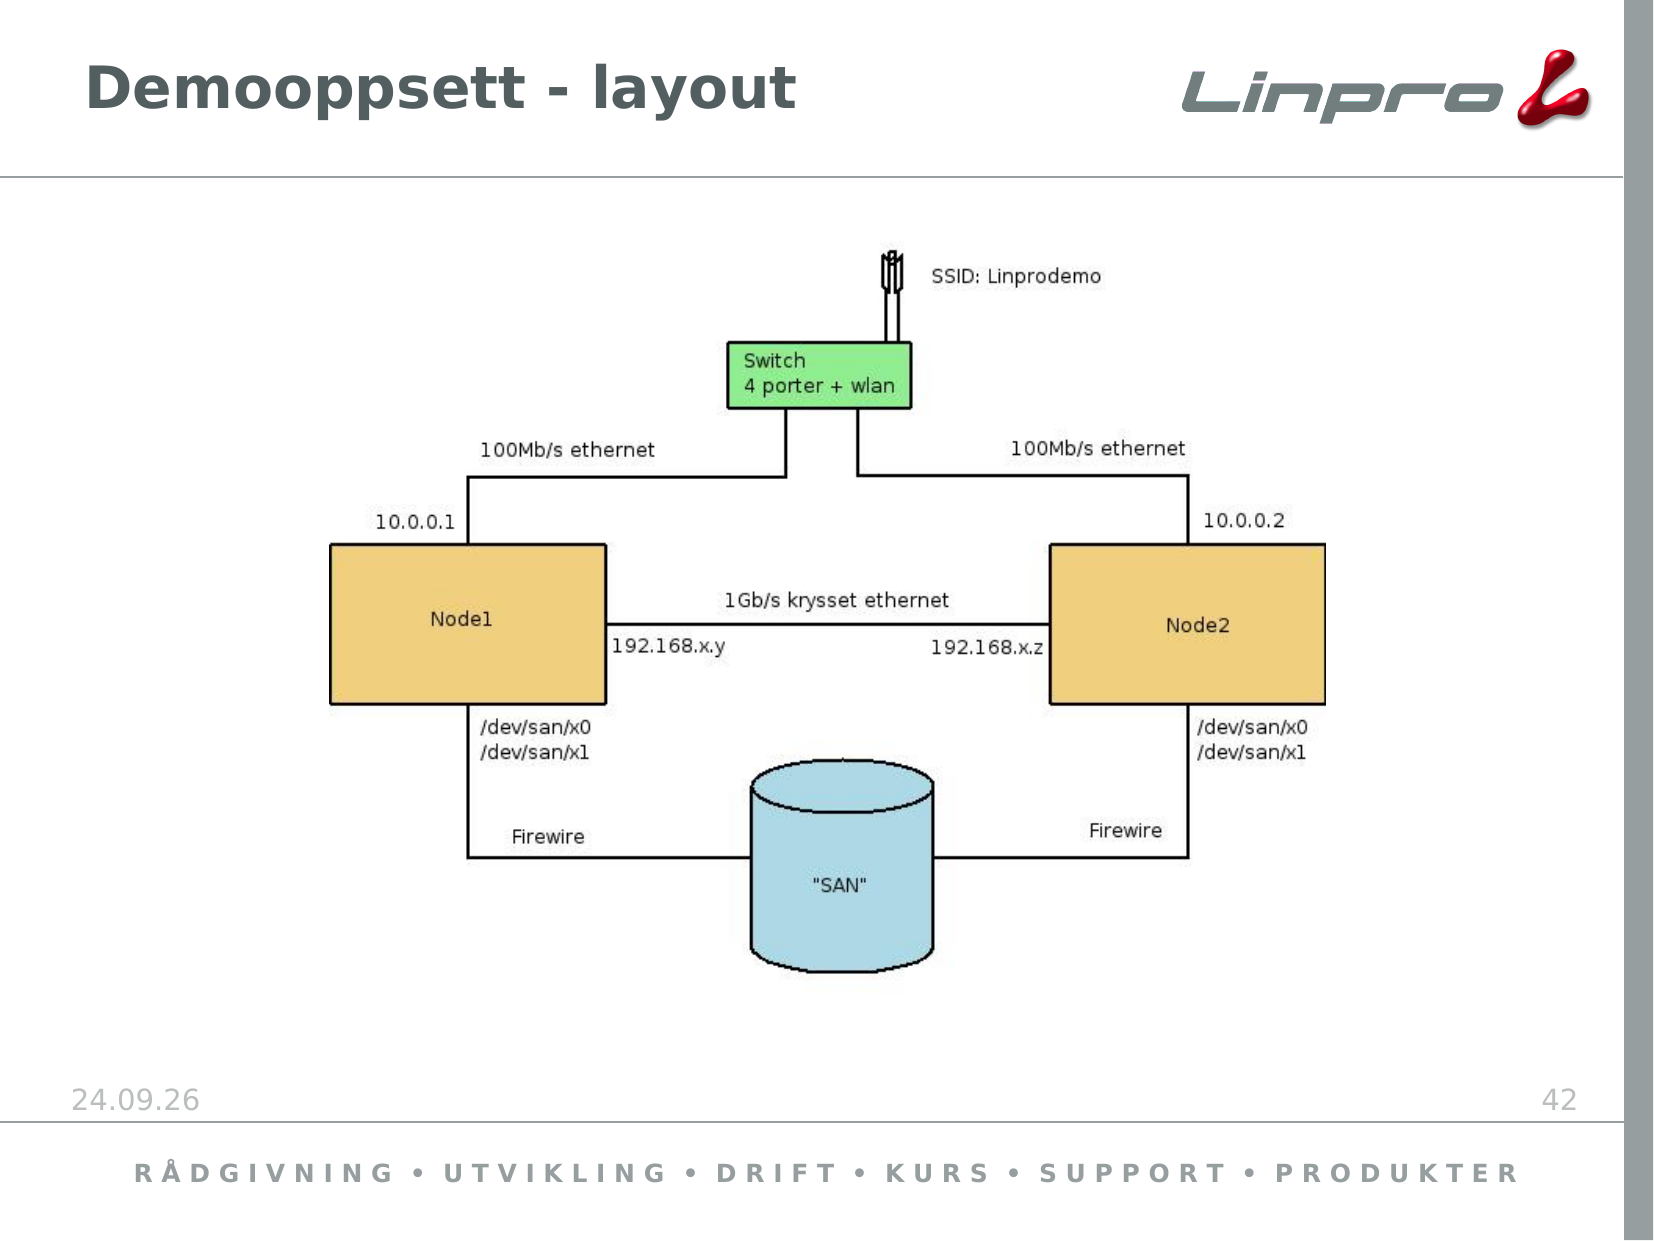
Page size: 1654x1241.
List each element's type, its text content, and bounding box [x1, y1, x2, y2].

picture [1181, 47, 1595, 133]
picture [329, 241, 1326, 1002]
title Demooppsett - layout [84, 49, 1573, 128]
